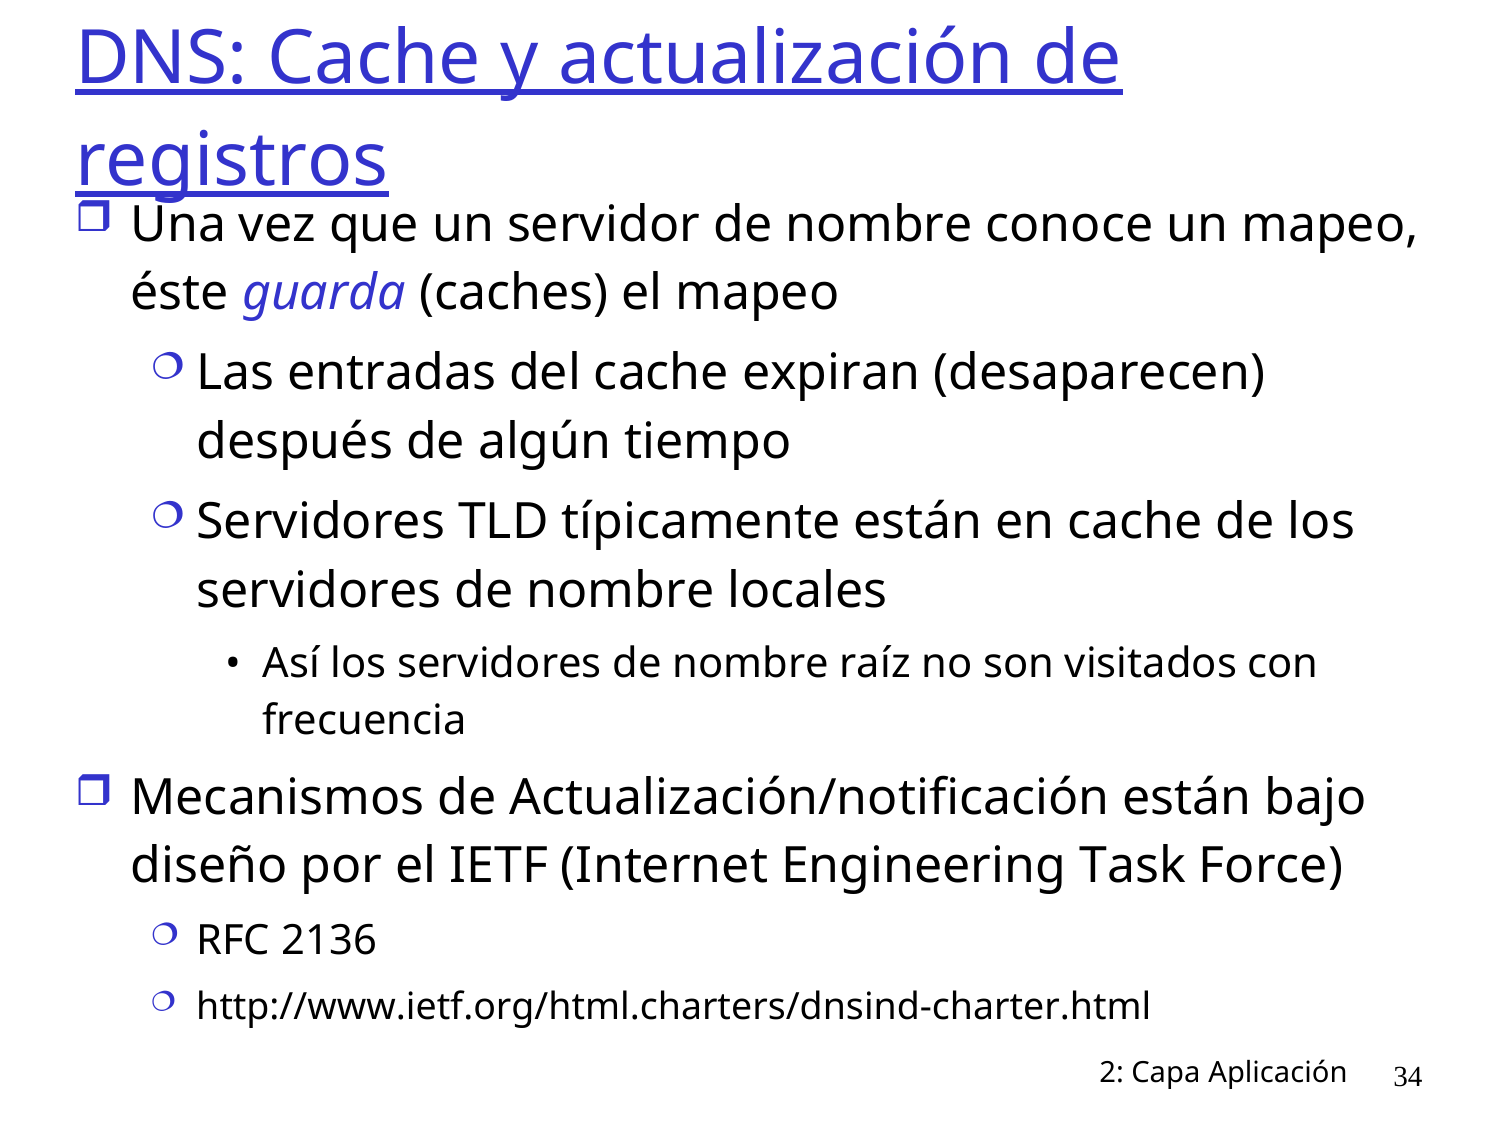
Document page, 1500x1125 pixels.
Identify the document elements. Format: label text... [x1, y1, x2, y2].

list Una vez que un servidor de nombre conoce un mapeo, éste guarda (caches) el mapeo Las entradas del cache expiran (desaparecen) después de algún tiempo‏ Servidores TLD típicamente están en cache de los servidores de nombre locales Así los servidores de nombre raíz no son visitados con frecuencia Mecanismos de Actualización/notificación están bajo diseño por el IETF (Internet Engineering Task Force)‏ RFC 2136 http://www.ietf.org/html.charters/dnsind-charter.html [75, 187, 1426, 1021]
title DNS: Cache y actualización de registros [75, 18, 1426, 187]
